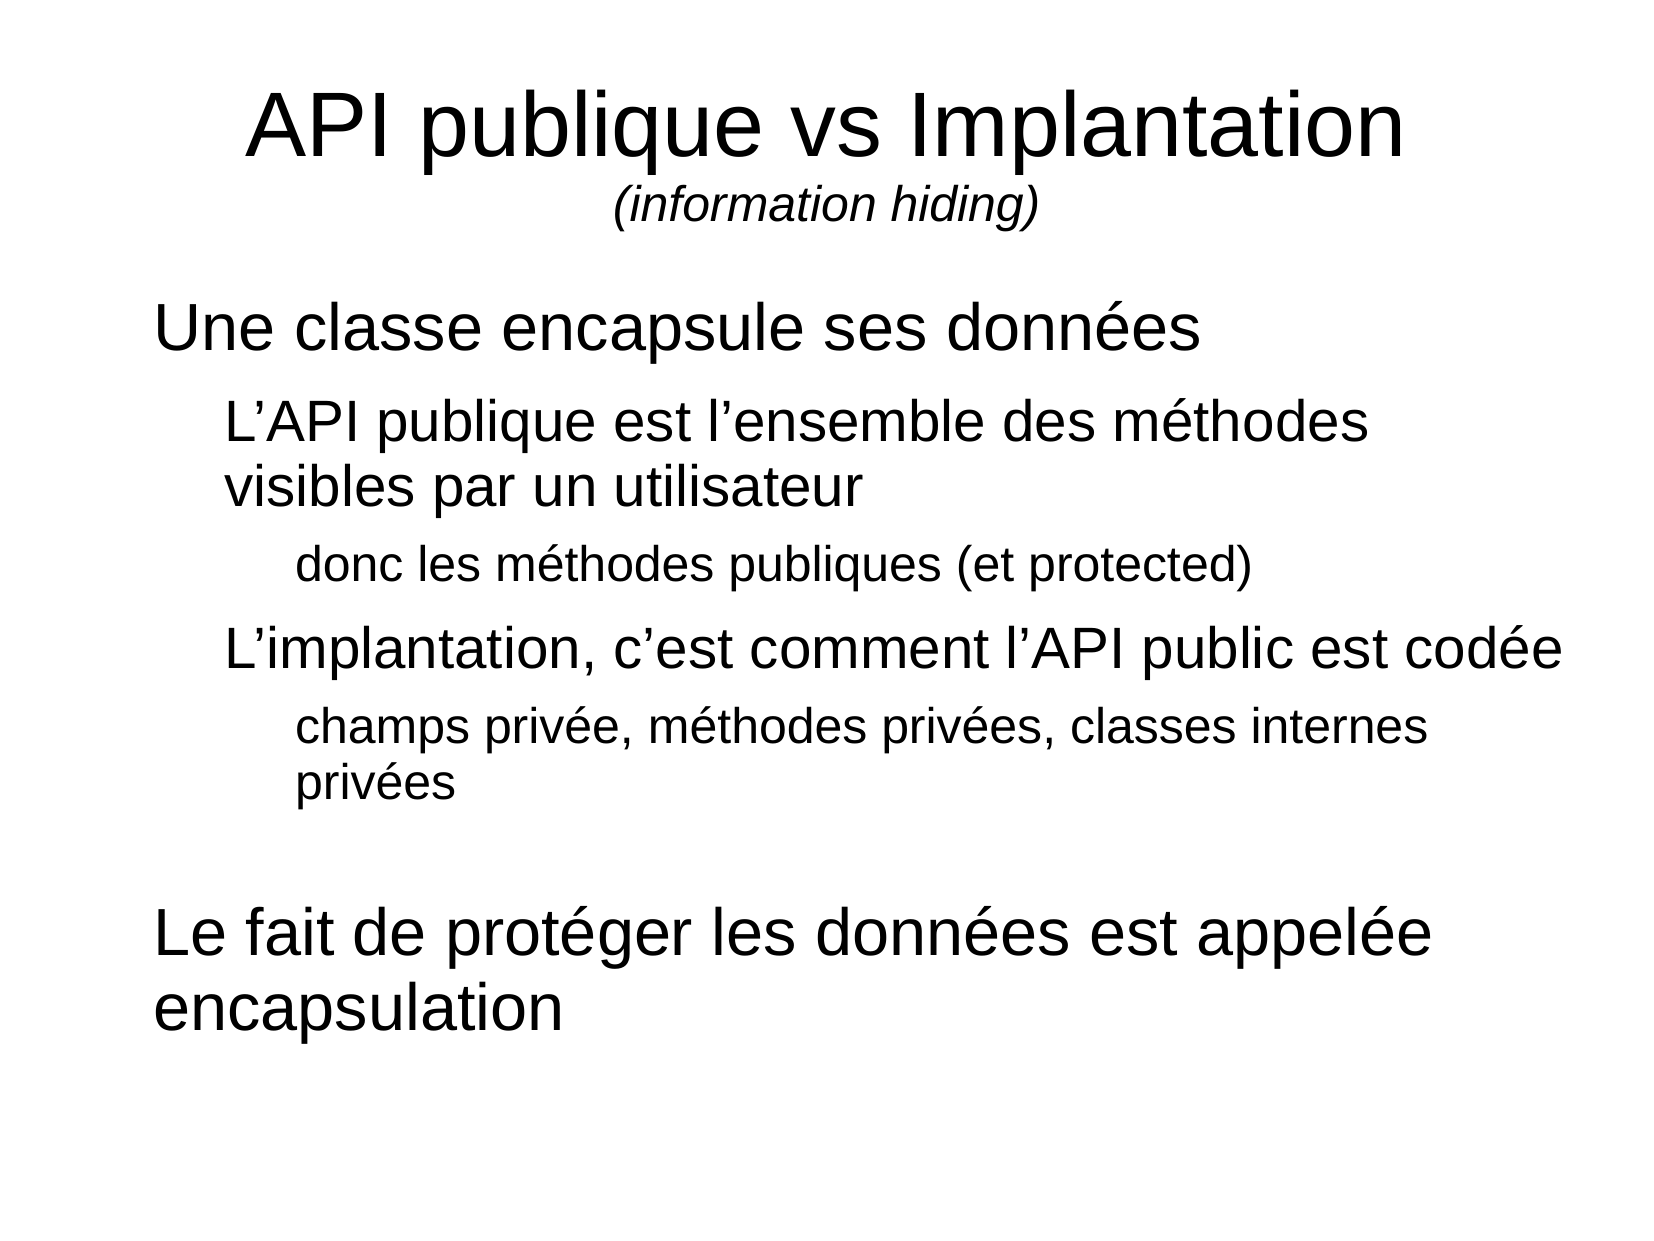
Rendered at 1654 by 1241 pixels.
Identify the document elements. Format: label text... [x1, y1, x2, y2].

list Une classe encapsule ses données L’API publique est l’ensemble des méthodes visibles par un utilisateur donc les méthodes publiques (et protected) L’implantation, c’est comment l’API public est codée champs privée, méthodes privées, classes internes privées Le fait de protéger les données est appelée encapsulation [82, 290, 1571, 1186]
title API publique vs Implantation (information hiding) [82, 49, 1571, 257]
